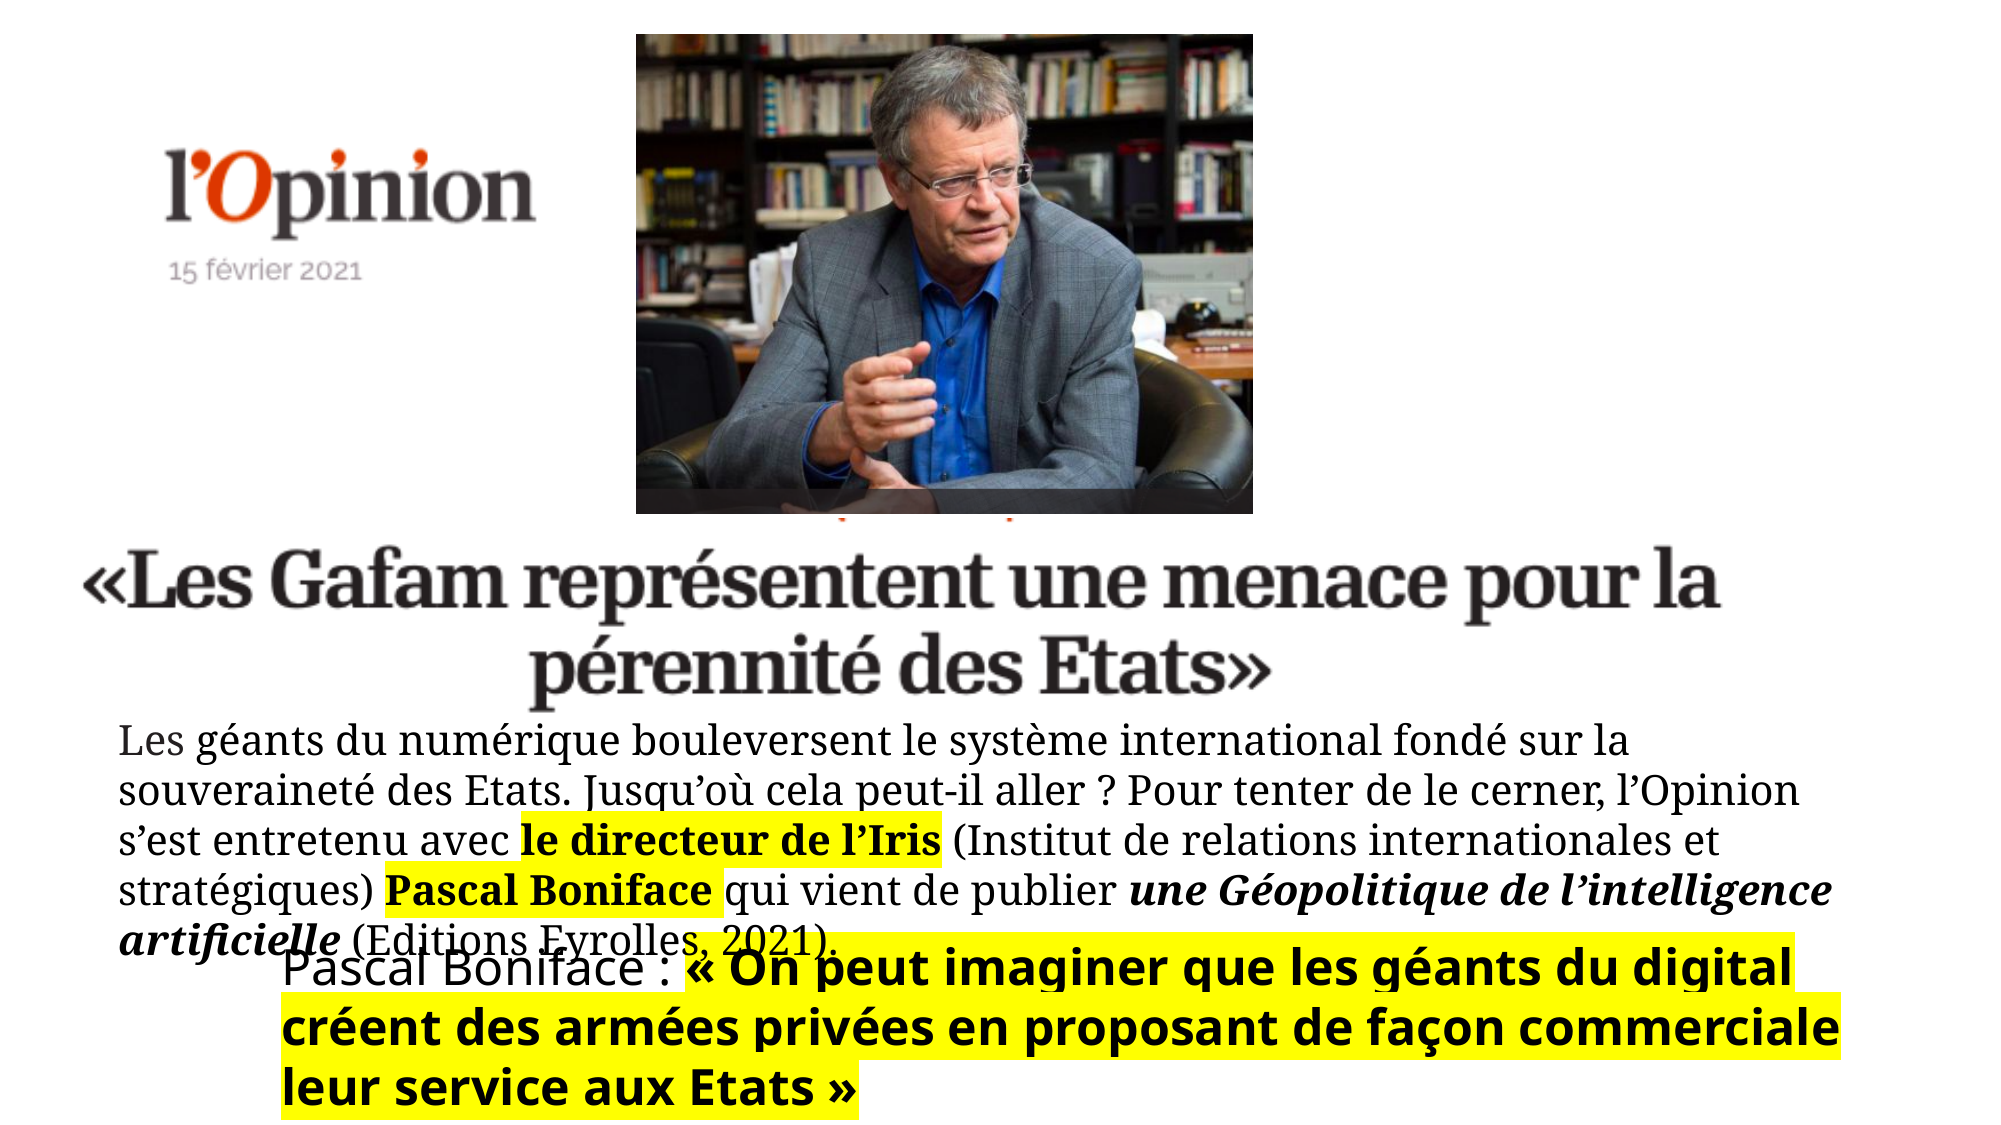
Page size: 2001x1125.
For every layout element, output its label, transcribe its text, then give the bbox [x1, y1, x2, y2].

text_box Pascal Boniface : « On peut imaginer que les géants du digital créent des armées privées en proposant de façon commerciale leur service aux Etats » [266, 972, 1859, 1123]
picture [142, 122, 547, 295]
picture [636, 34, 1253, 514]
text_box Les géants du numérique bouleversent le système international fondé sur la souveraineté des Etats. Jusqu’où cela peut-il aller ? Pour tenter de le cerner, l’Opinion s’est entretenu avec le directeur de l’Iris (Institut de relations internationales et stratégiques) Pascal Boniface qui vient de publier une Géopolitique de l’intelligence artificielle (Editions Eyrolles, 2021). [103, 706, 1897, 972]
picture [55, 518, 1771, 736]
